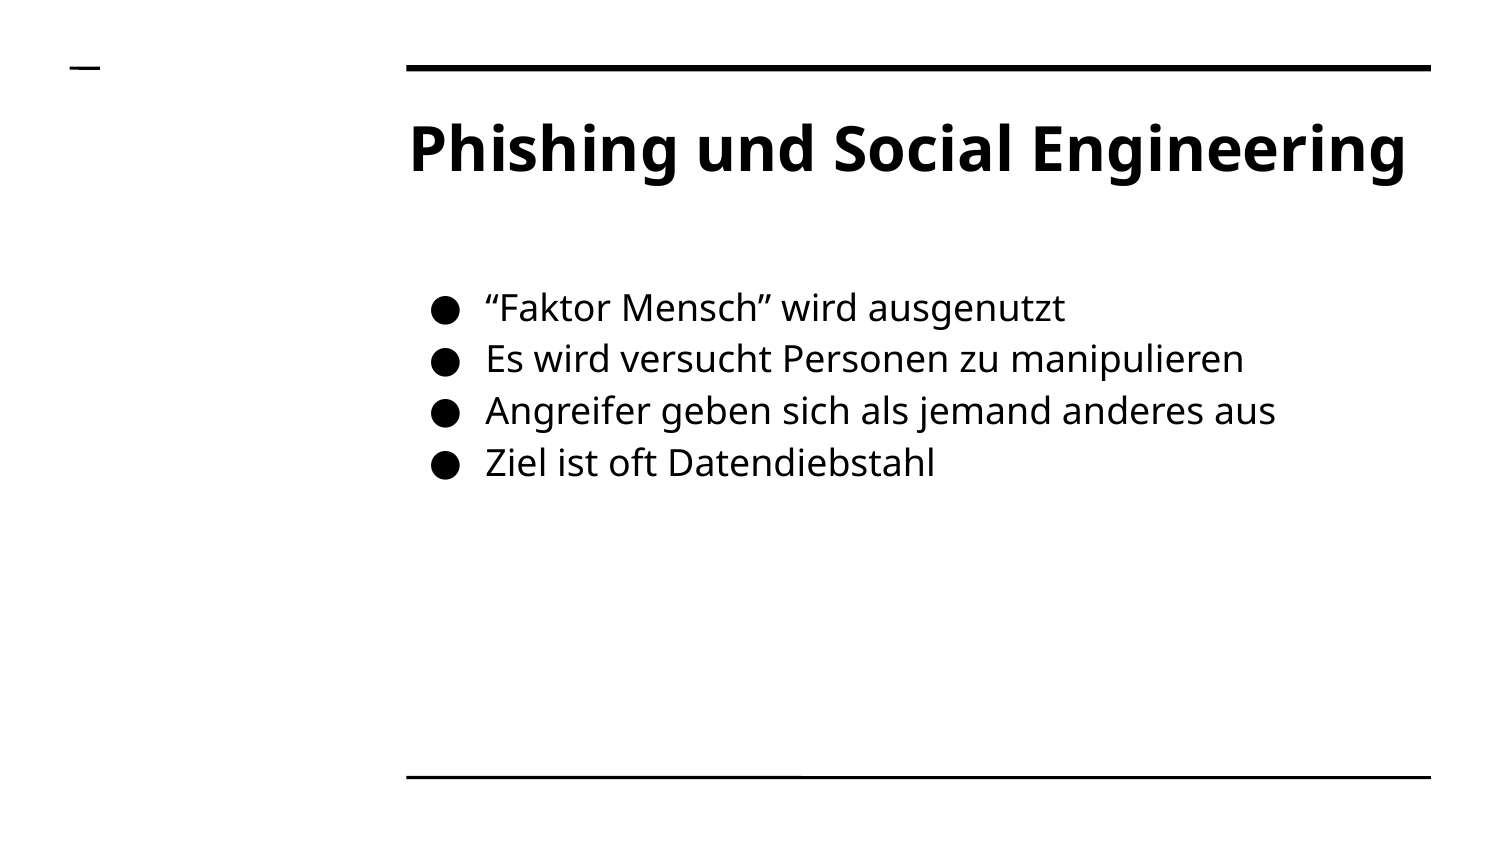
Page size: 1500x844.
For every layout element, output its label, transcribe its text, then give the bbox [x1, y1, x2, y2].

list “Faktor Mensch” wird ausgenutzt Es wird versucht Personen zu manipulieren Angreifer geben sich als jemand anderes aus Ziel ist oft Datendiebstahl [395, 261, 1433, 755]
title Phishing und Social Engineering [393, 94, 1431, 199]
